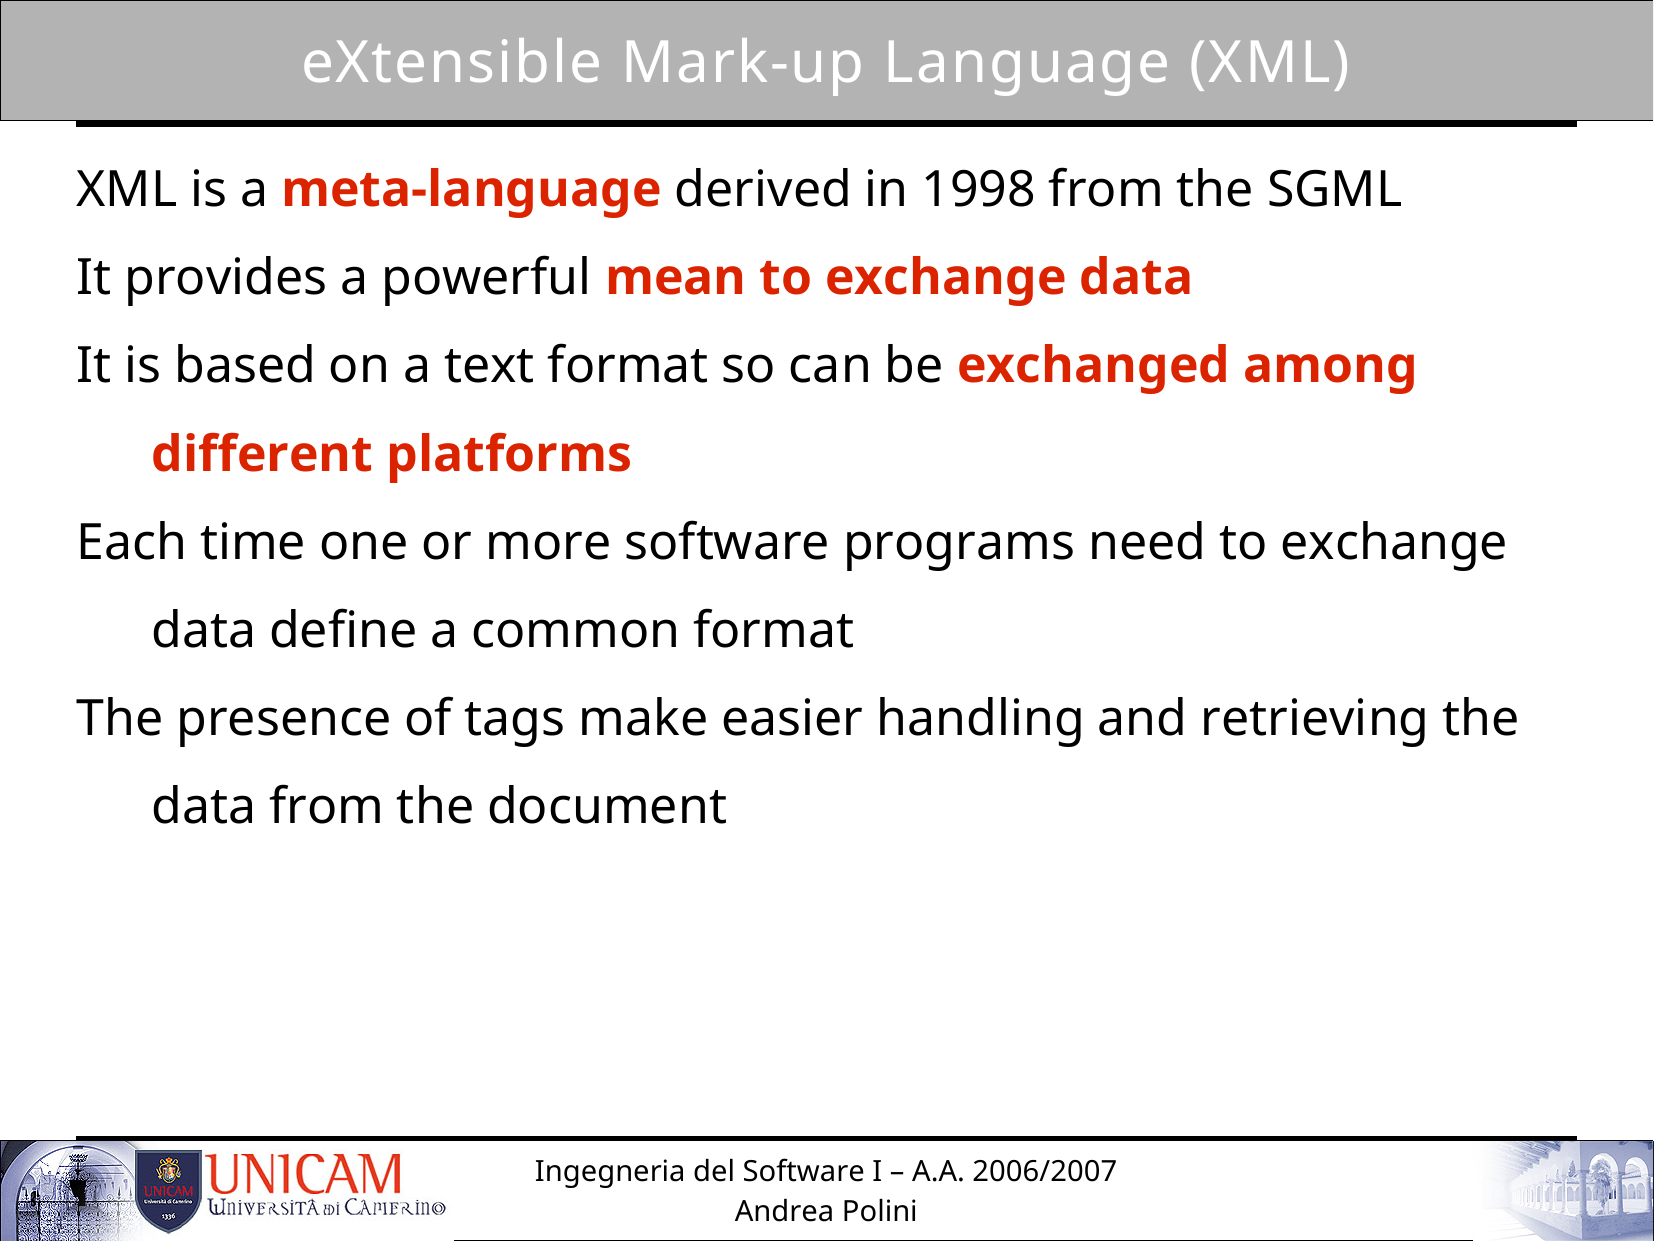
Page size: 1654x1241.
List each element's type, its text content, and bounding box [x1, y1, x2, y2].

list XML is a meta-language derived in 1998 from the SGML It provides a powerful mean to exchange data It is based on a text format so can be exchanged among different platforms Each time one or more software programs need to exchange data define a common format The presence of tags make easier handling and retrieving the data from the document [76, 152, 1577, 796]
picture [0, 1141, 454, 1241]
picture [1473, 1141, 1654, 1241]
title eXtensible Mark-up Language (XML) [0, 0, 1653, 121]
